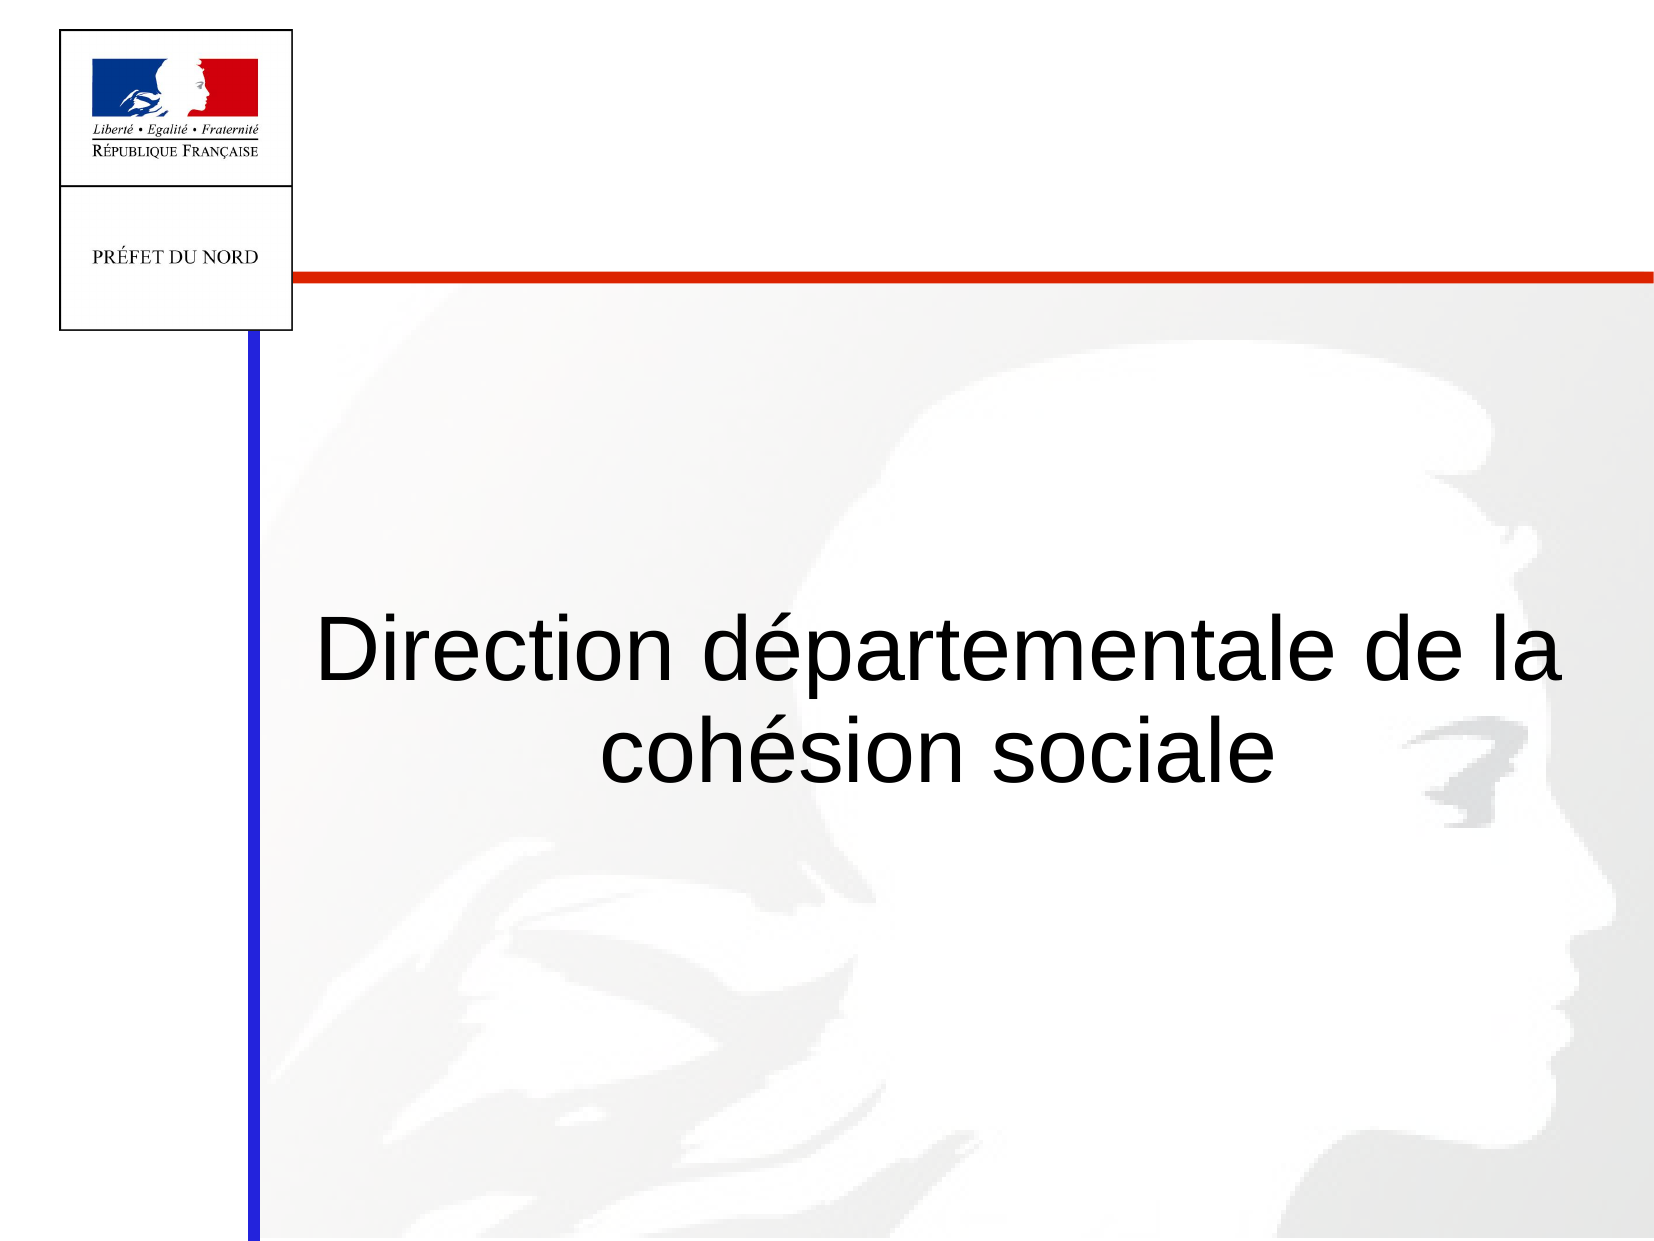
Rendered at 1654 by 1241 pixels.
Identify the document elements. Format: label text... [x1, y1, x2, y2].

picture [59, 29, 293, 331]
title Direction départementale de la cohésion sociale [307, 596, 1571, 804]
